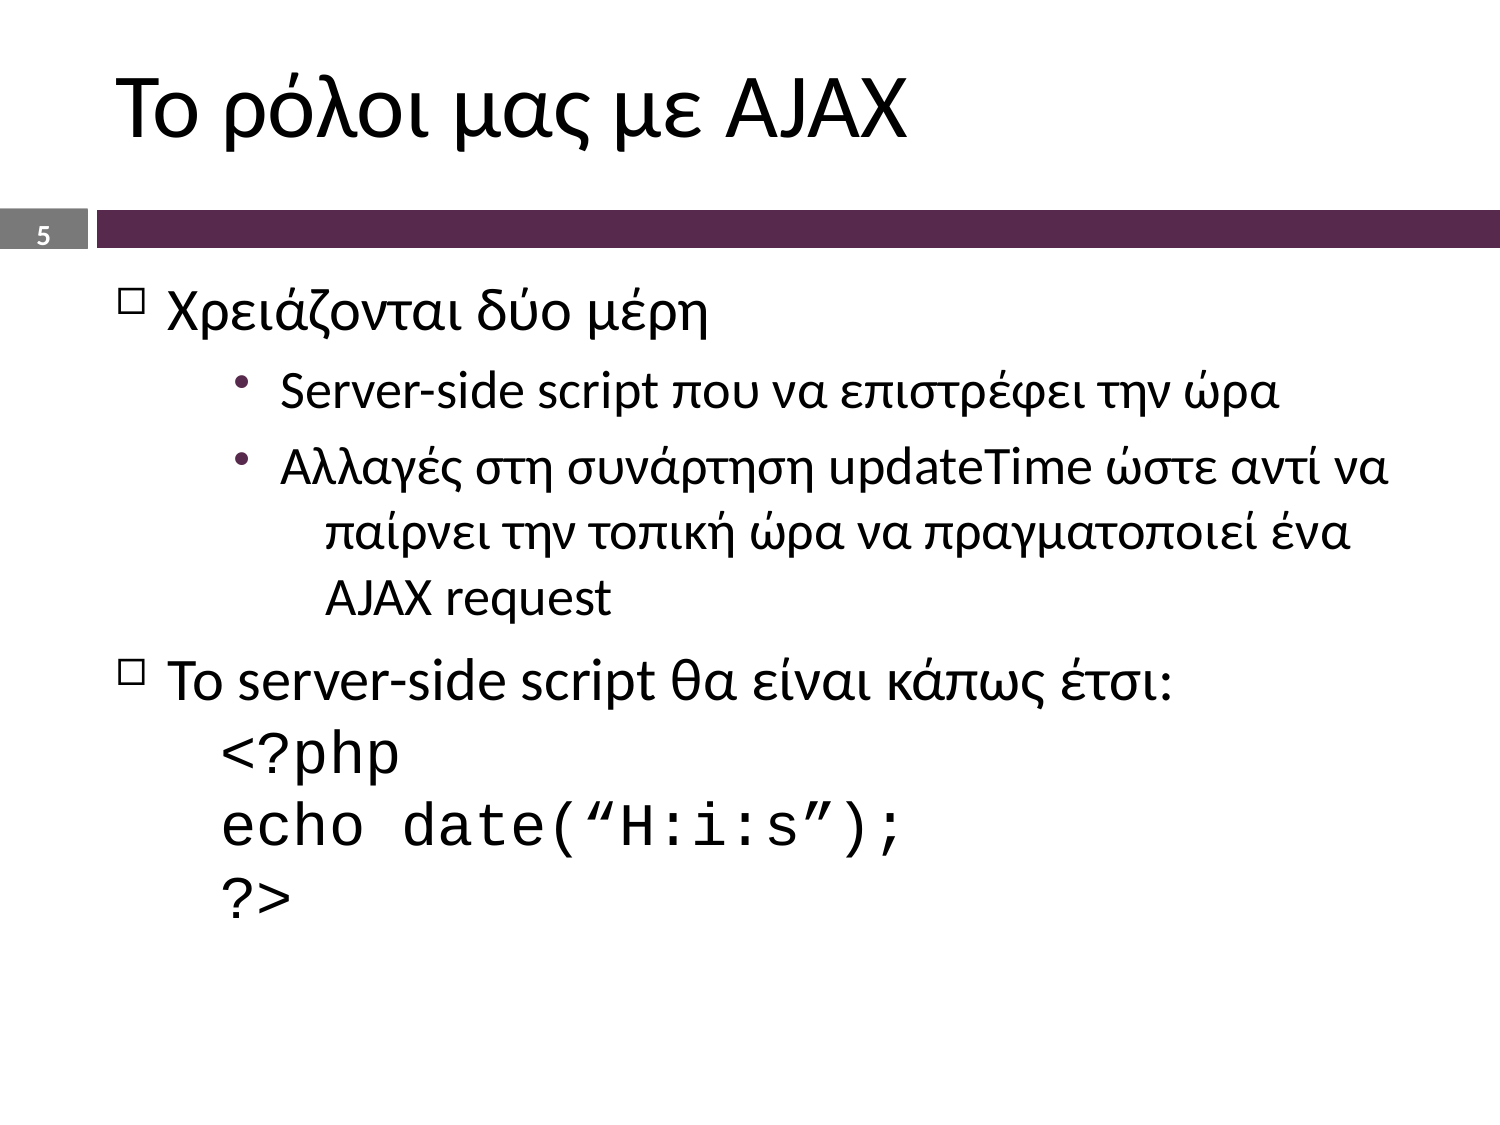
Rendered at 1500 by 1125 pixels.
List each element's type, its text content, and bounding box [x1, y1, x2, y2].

list Χρειάζονται δύο μέρη Server-side script που να επιστρέφει την ώρα Αλλαγές στη συνάρτηση updateTime ώστε αντί να παίρνει την τοπική ώρα να πραγματοποιεί ένα AJAX request Το server-side script θα είναι κάπως έτσι: <?php echo date(“H:i:s”); ?> [100, 262, 1438, 1000]
text_box [0, 208, 88, 249]
title Το ρόλοι μας με AJAX [100, 19, 1438, 182]
